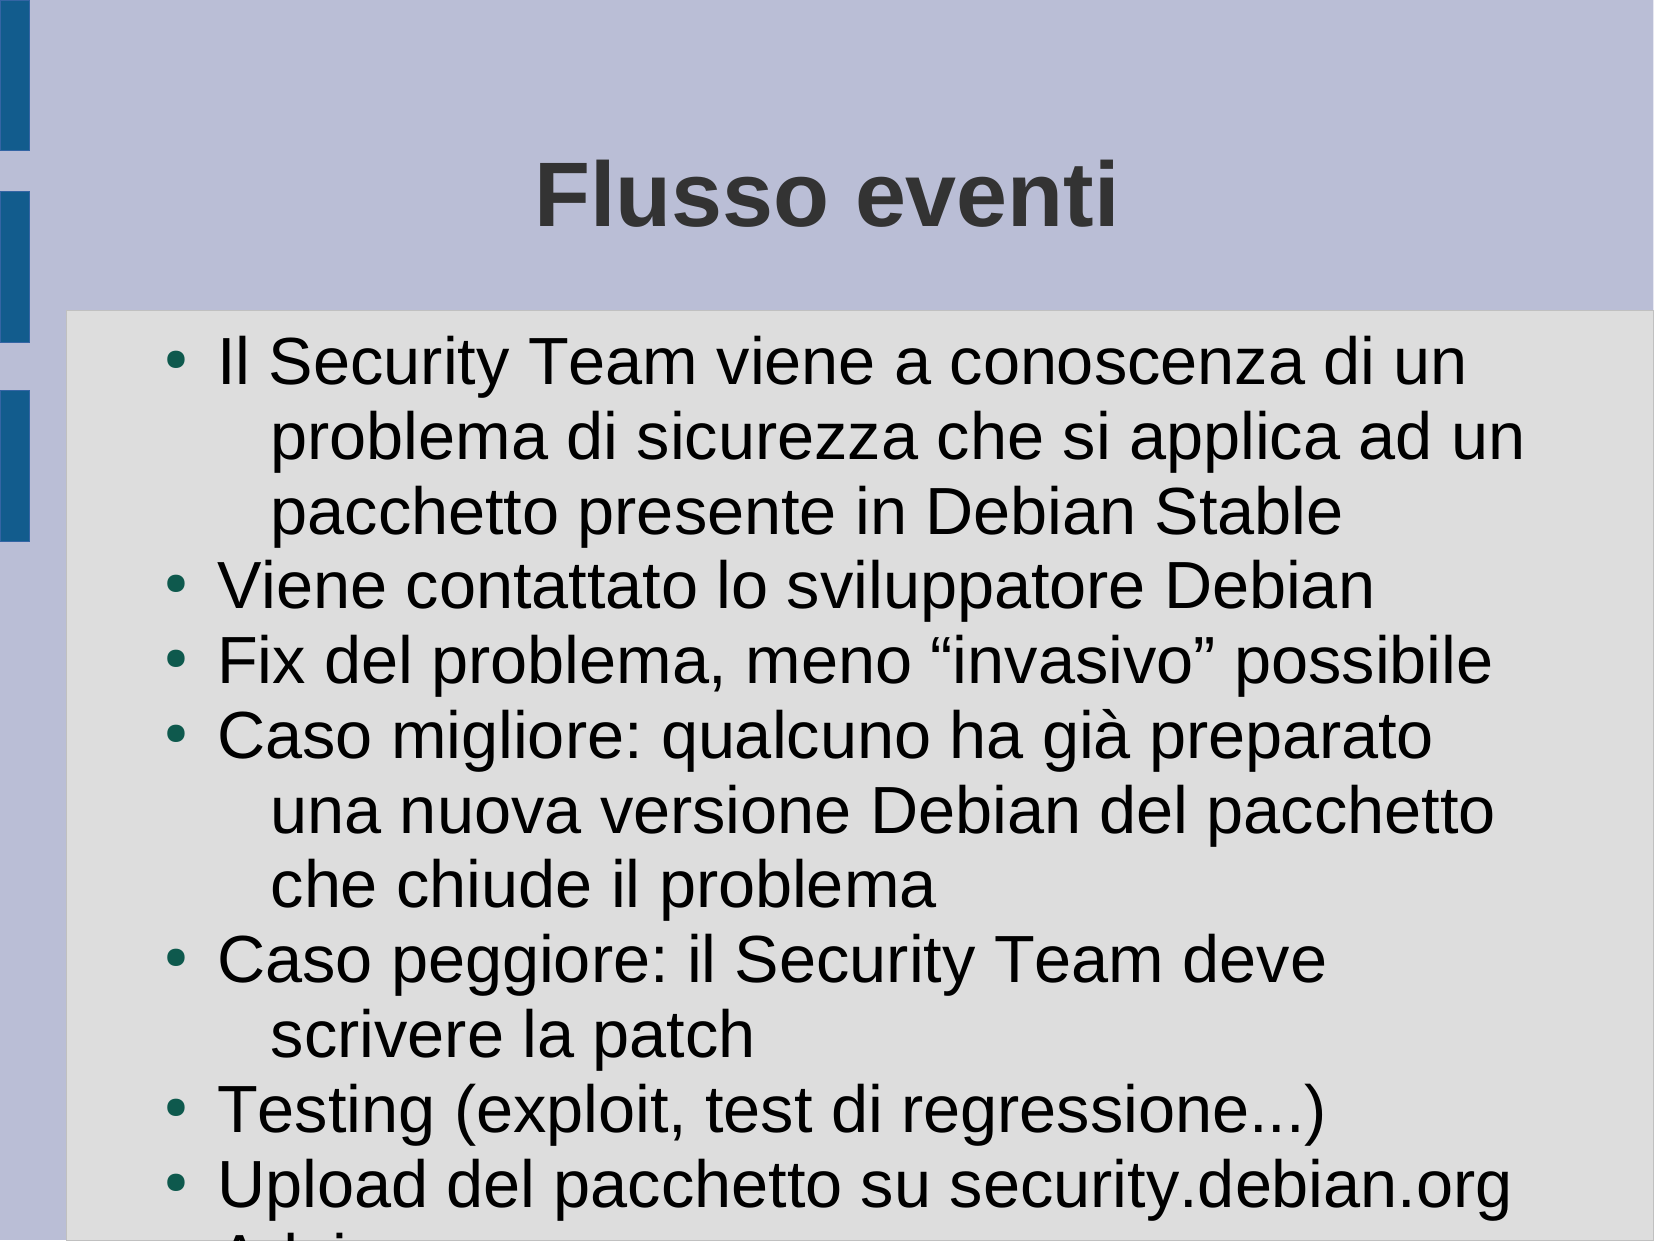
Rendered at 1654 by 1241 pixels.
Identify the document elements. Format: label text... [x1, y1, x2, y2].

title Flusso eventi [121, 91, 1534, 299]
list Il Security Team viene a conoscenza di un problema di sicurezza che si applica ad un pacchetto presente in Debian Stable Viene contattato lo sviluppatore Debian Fix del problema, meno “invasivo” possibile Caso migliore: qualcuno ha già preparato una nuova versione Debian del pacchetto che chiude il problema Caso peggiore: il Security Team deve scrivere la patch Testing (exploit, test di regressione...) Upload del pacchetto su security.debian.org Advisory [128, 324, 1541, 1241]
